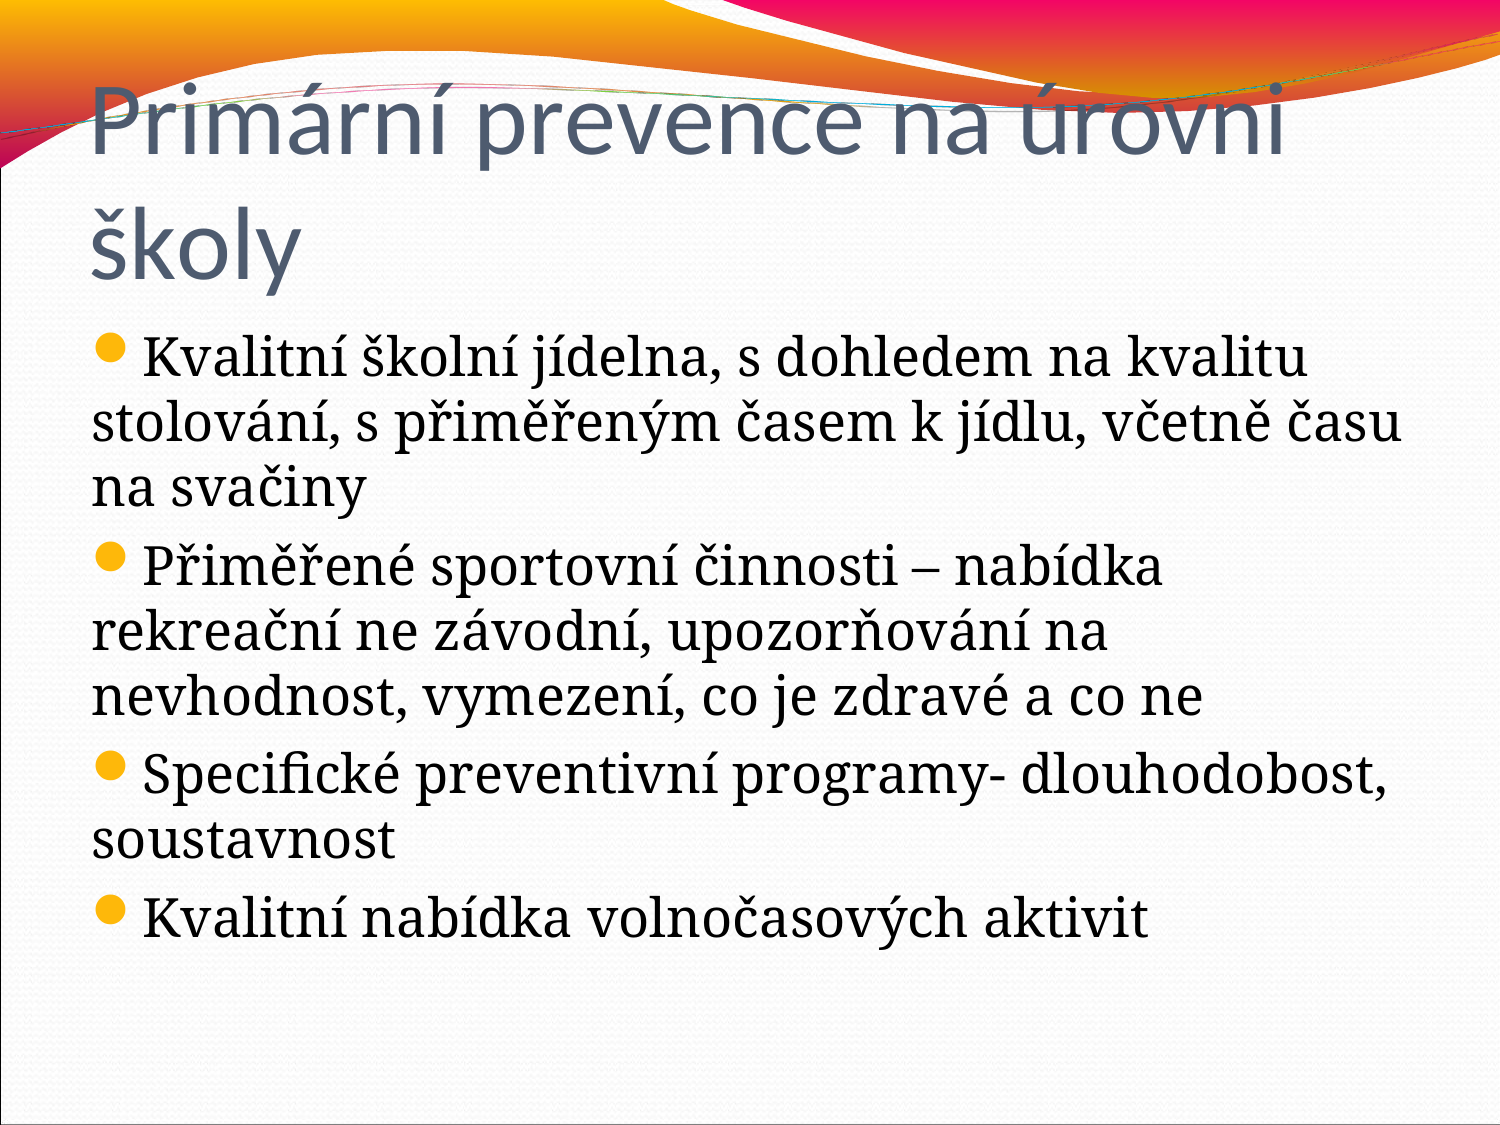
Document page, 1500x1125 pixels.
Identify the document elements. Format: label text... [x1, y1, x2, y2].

list Kvalitní školní jídelna, s dohledem na kvalitu stolování, s přiměřeným časem k jídlu, včetně času na svačiny Přiměřené sportovní činnosti – nabídka rekreační ne závodní, upozorňování na nevhodnost, vymezení, co je zdravé a co ne Specifické preventivní programy- dlouhodobost, soustavnost Kvalitní nabídka volnočasových aktivit [76, 314, 1427, 1037]
title Primární prevence na úrovni školy [88, 42, 1439, 301]
